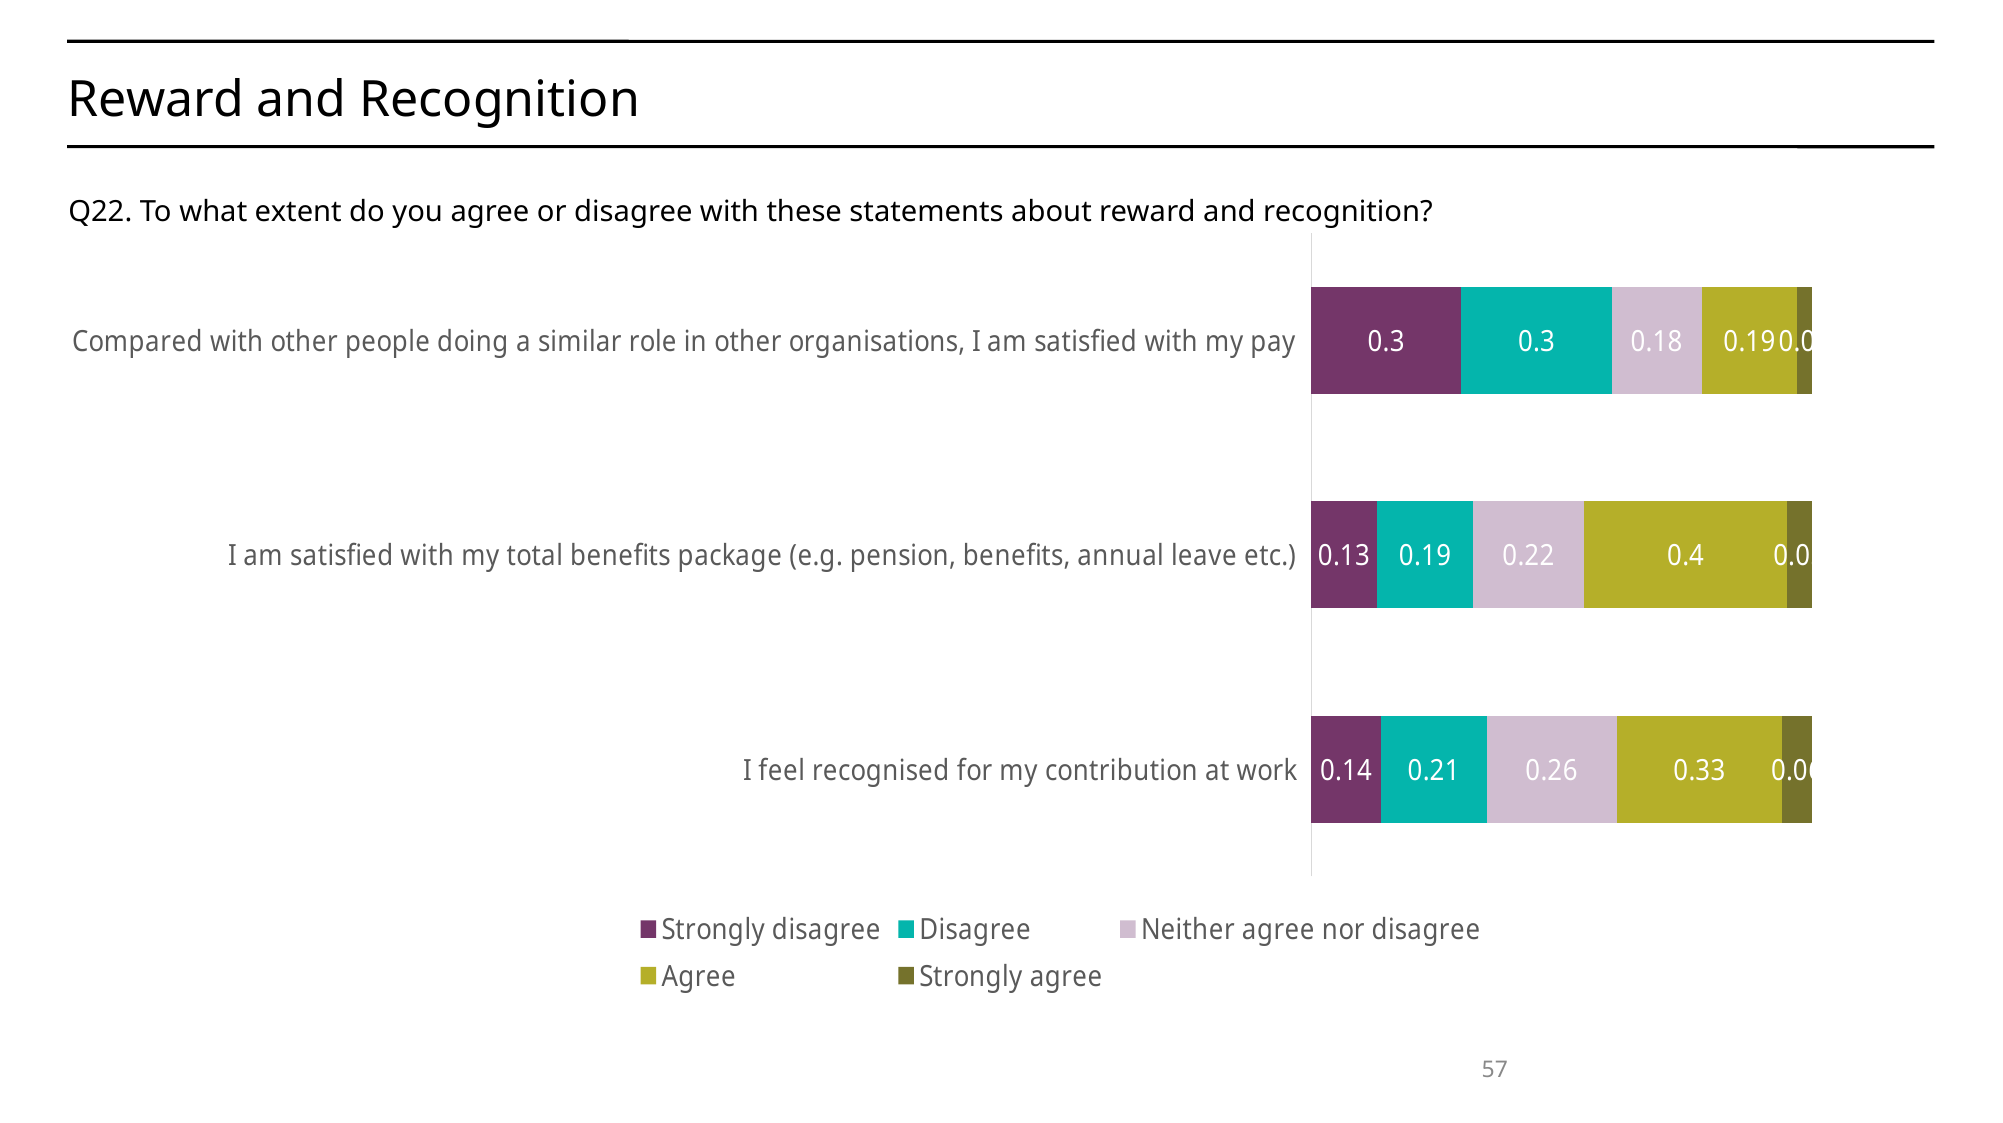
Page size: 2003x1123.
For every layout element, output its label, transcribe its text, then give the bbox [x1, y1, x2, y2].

text_box 57 [1466, 1039, 1934, 1100]
text_box Q22. To what extent do you agree or disagree with these statements about reward and recognition? [68, 184, 1586, 227]
title Reward and Recognition [67, 48, 1936, 136]
chart [72, 217, 1844, 1003]
